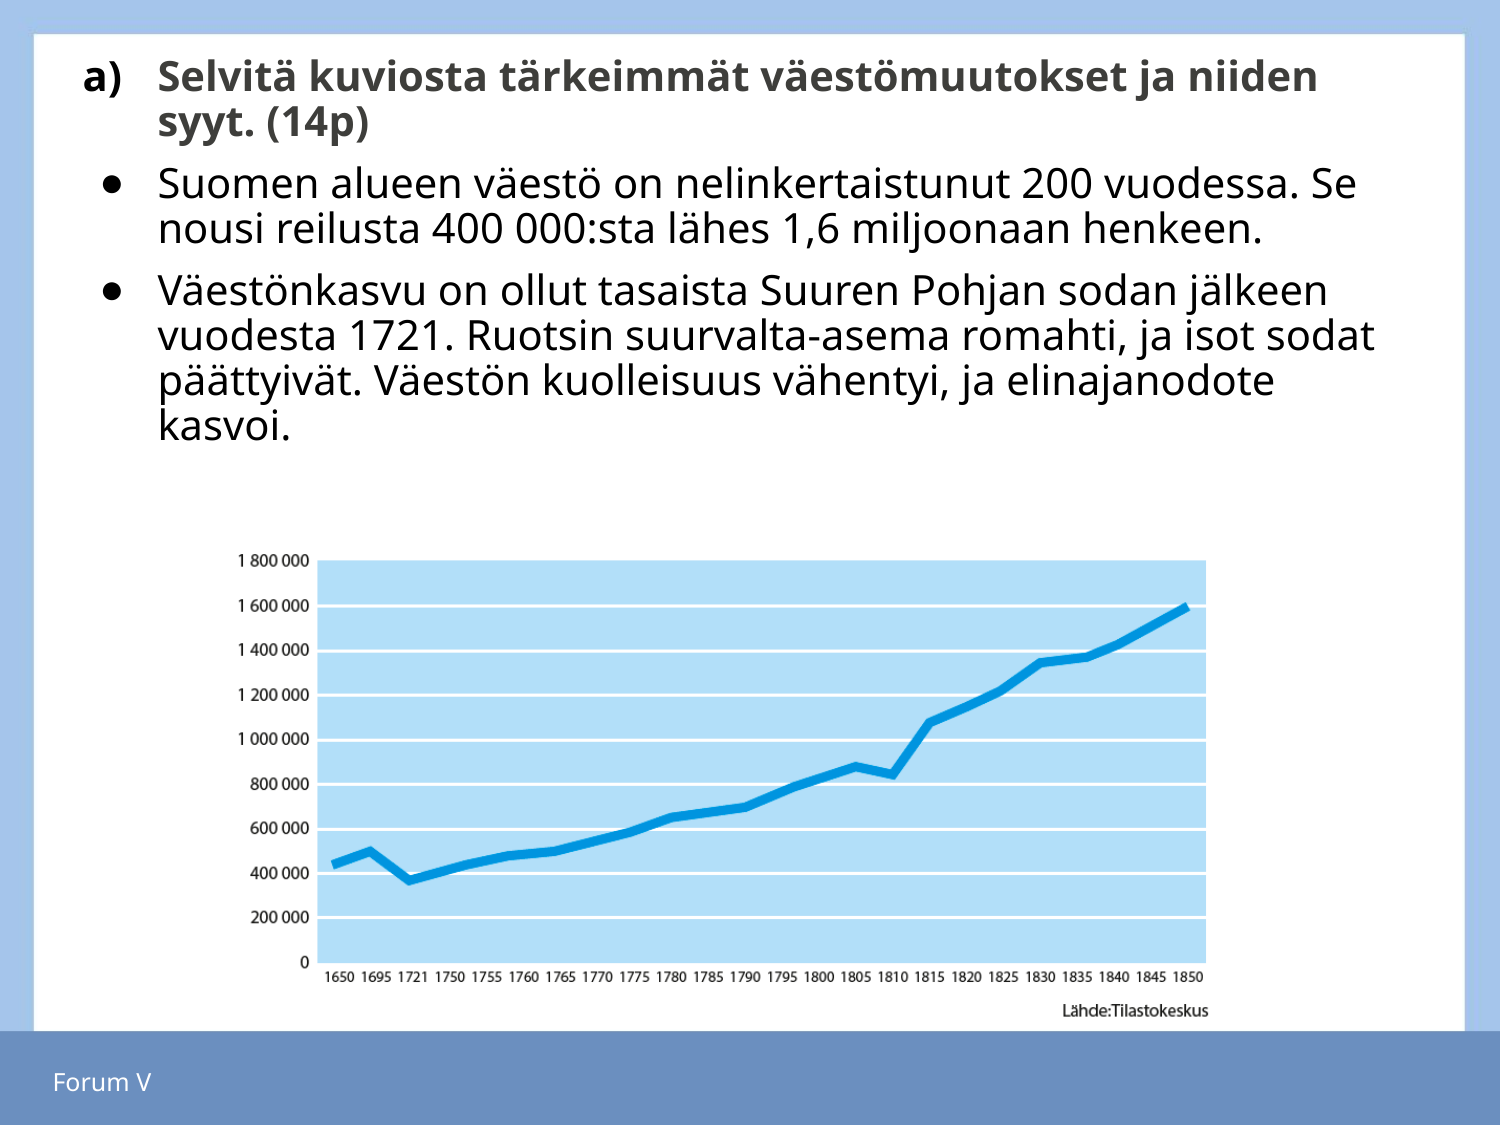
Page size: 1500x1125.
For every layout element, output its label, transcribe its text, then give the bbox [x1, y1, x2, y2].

picture [0, 0, 1500, 1125]
list Selvitä kuviosta tärkeimmät väestömuutokset ja niiden syyt. (14p) Suomen alueen väestö on nelinkertaistunut 200 vuodessa. Se nousi reilusta 400 000:sta lähes 1,6 miljoonaan henkeen. Väestönkasvu on ollut tasaista Suuren Pohjan sodan jälkeen vuodesta 1721. Ruotsin suurvalta-asema romahti, ja isot sodat päättyivät. Väestön kuolleisuus vähentyi, ja elinajanodote kasvoi. [67, 48, 1422, 531]
